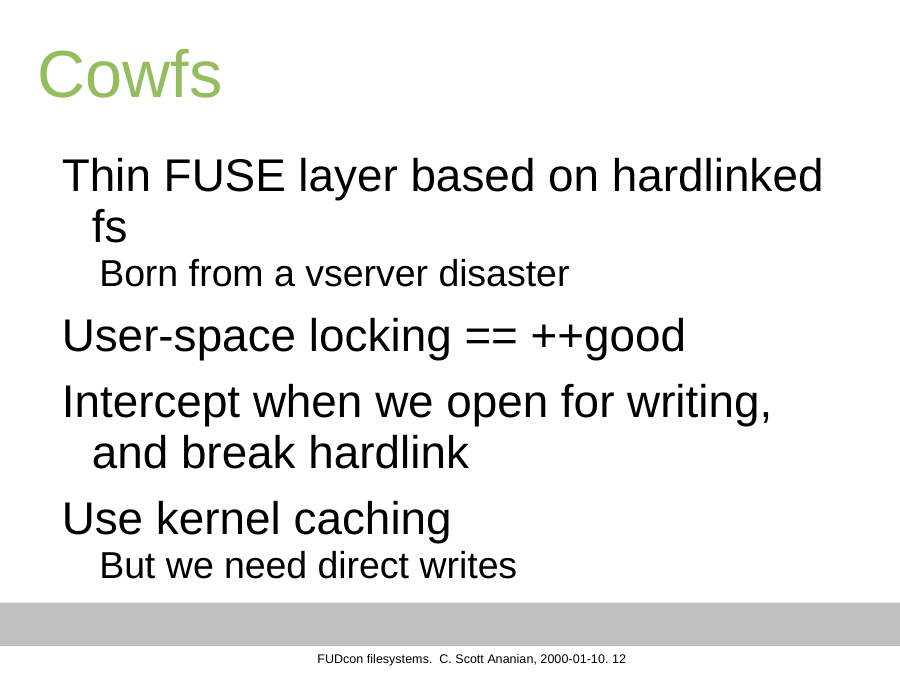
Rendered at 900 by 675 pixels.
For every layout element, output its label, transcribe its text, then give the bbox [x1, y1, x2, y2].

list Thin FUSE layer based on hardlinked fs Born from a vserver disaster User-space locking == ++good Intercept when we open for writing, and break hardlink Use kernel caching But we need direct writes [61, 150, 844, 638]
title Cowfs [37, 37, 856, 211]
